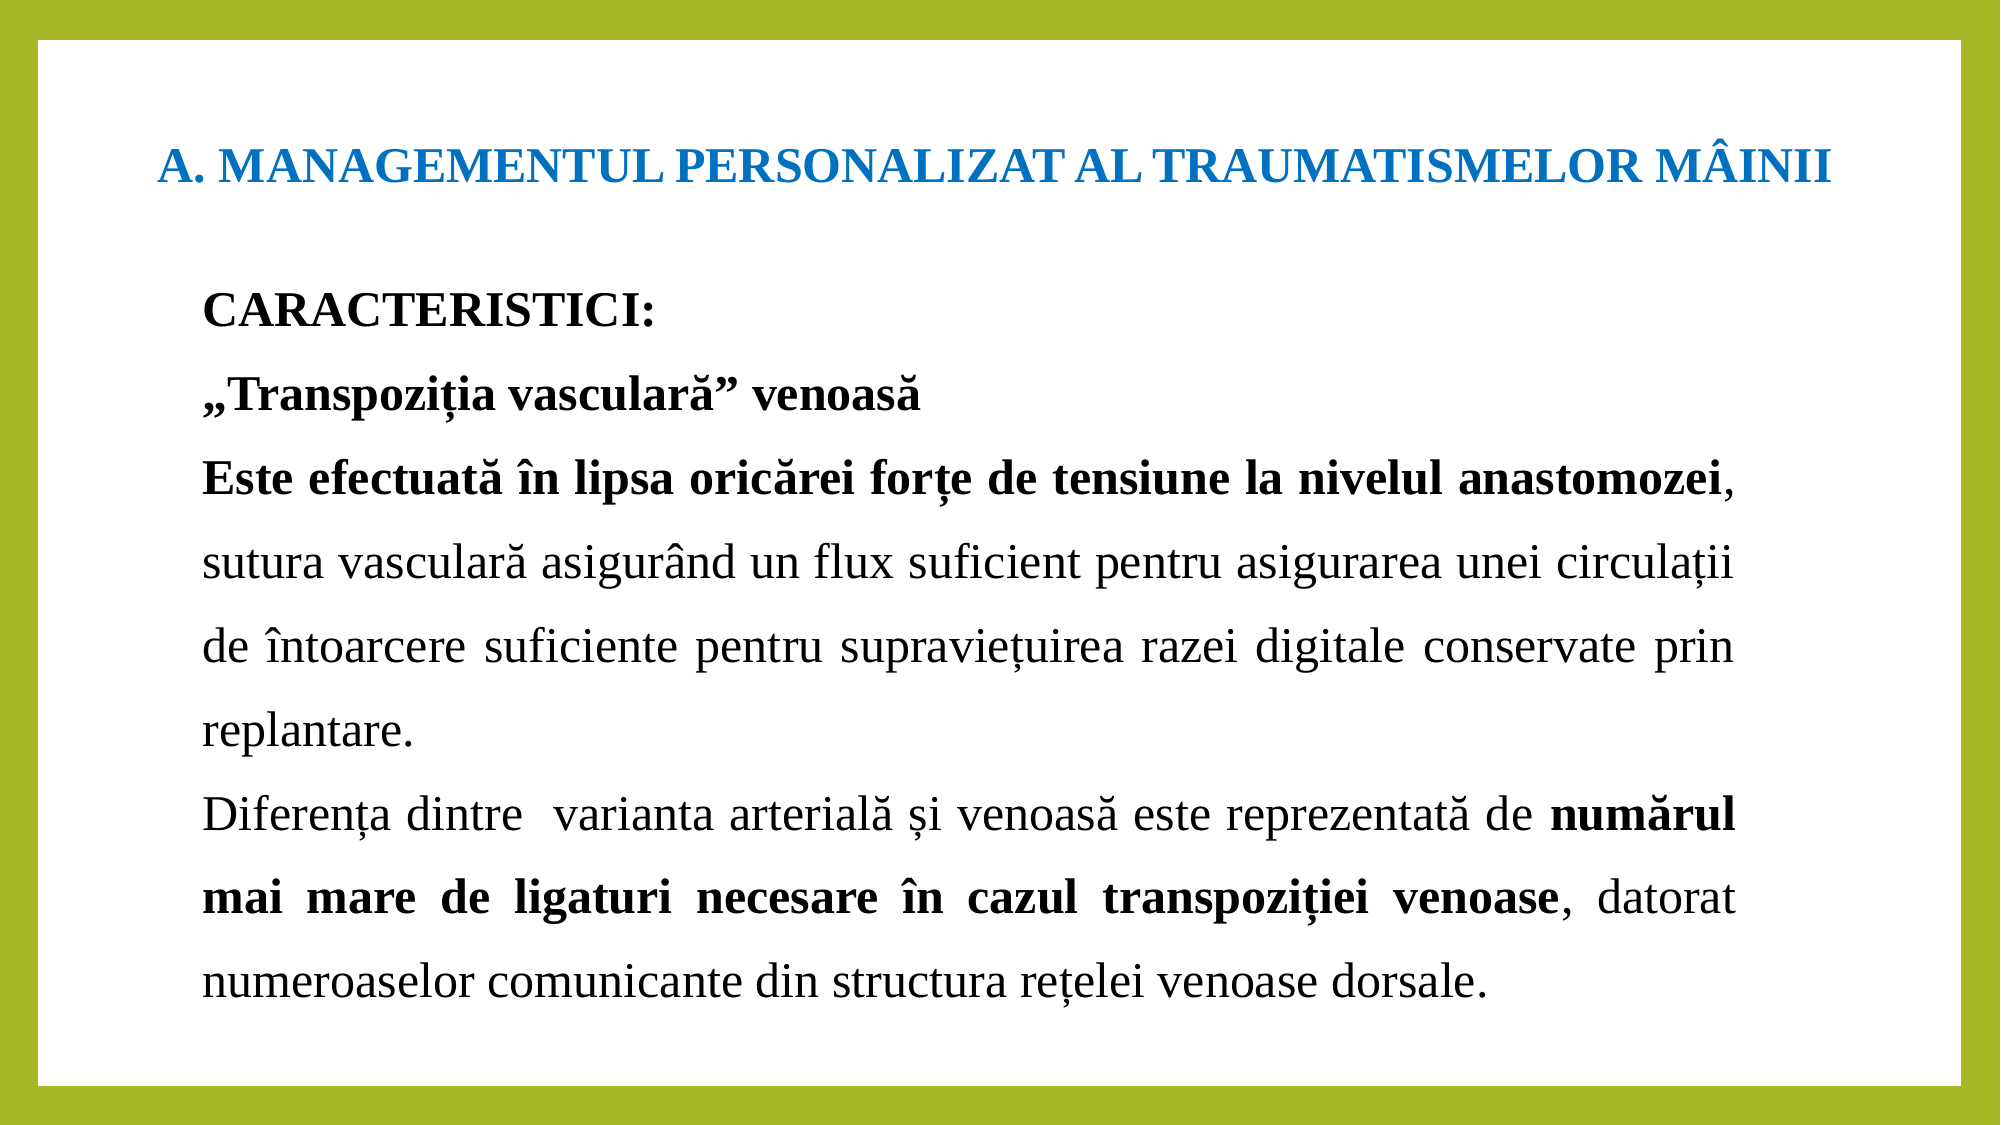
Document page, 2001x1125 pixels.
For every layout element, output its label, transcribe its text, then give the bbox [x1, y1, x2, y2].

list CARACTERISTICI: „Transpoziția vasculară” venoasă Este efectuată în lipsa oricărei forțe de tensiune la nivelul anastomozei, sutura vasculară asigurând un flux suficient pentru asigurarea unei circulații de întoarcere suficiente pentru supraviețuirea razei digitale conservate prin replantare. Diferența dintre varianta arterială și venoasă este reprezentată de numărul mai mare de ligaturi necesare în cazul transpoziției venoase, datorat numeroaselor comunicante din structura rețelei venoase dorsale. [187, 244, 1808, 1059]
title A. MANAGEMENTUL PERSONALIZAT AL TRAUMATISMELOR MÂINII [142, 99, 1863, 323]
